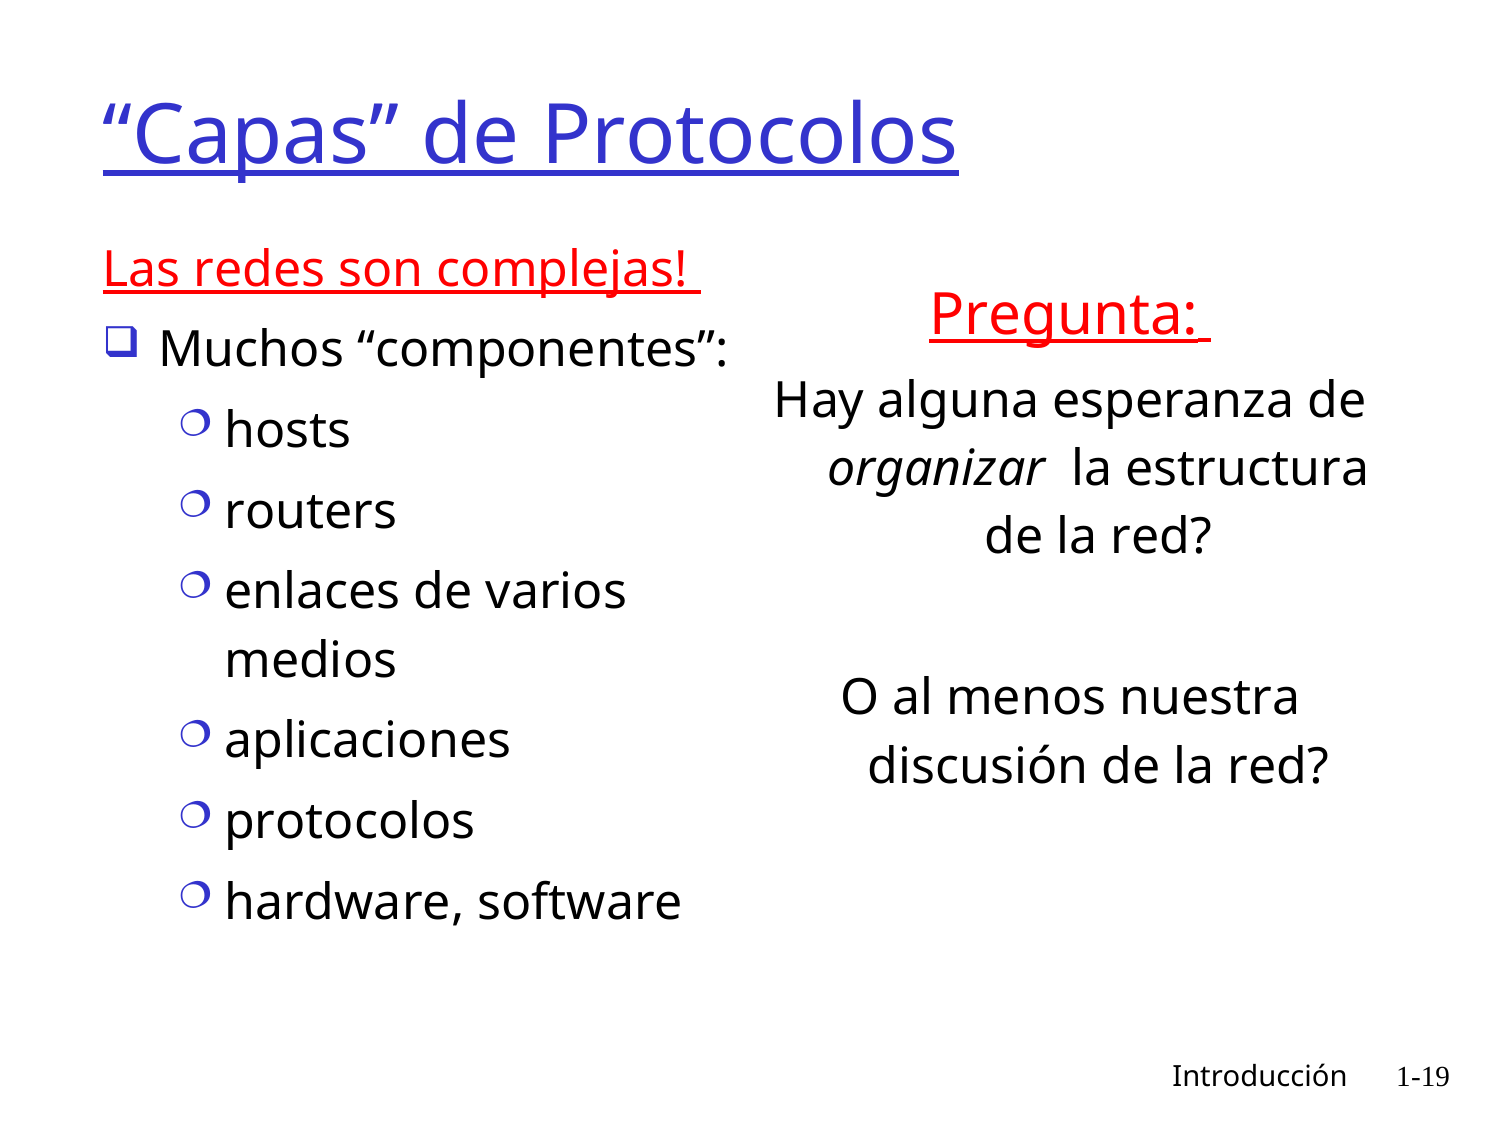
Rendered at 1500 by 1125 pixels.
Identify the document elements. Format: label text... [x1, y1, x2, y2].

text_box 1-<number> [1362, 1050, 1466, 1125]
text_box Introducción [887, 1050, 1362, 1125]
title “Capas” de Protocolos [87, 37, 1363, 225]
list Pregunta: Hay alguna esperanza de organizar la estructura de la red? O al menos nuestra discusión de la red? [746, 264, 1394, 953]
list Las redes son complejas! Muchos “componentes”: hosts routers enlaces de varios medios aplicaciones protocolos hardware, software [87, 224, 751, 988]
